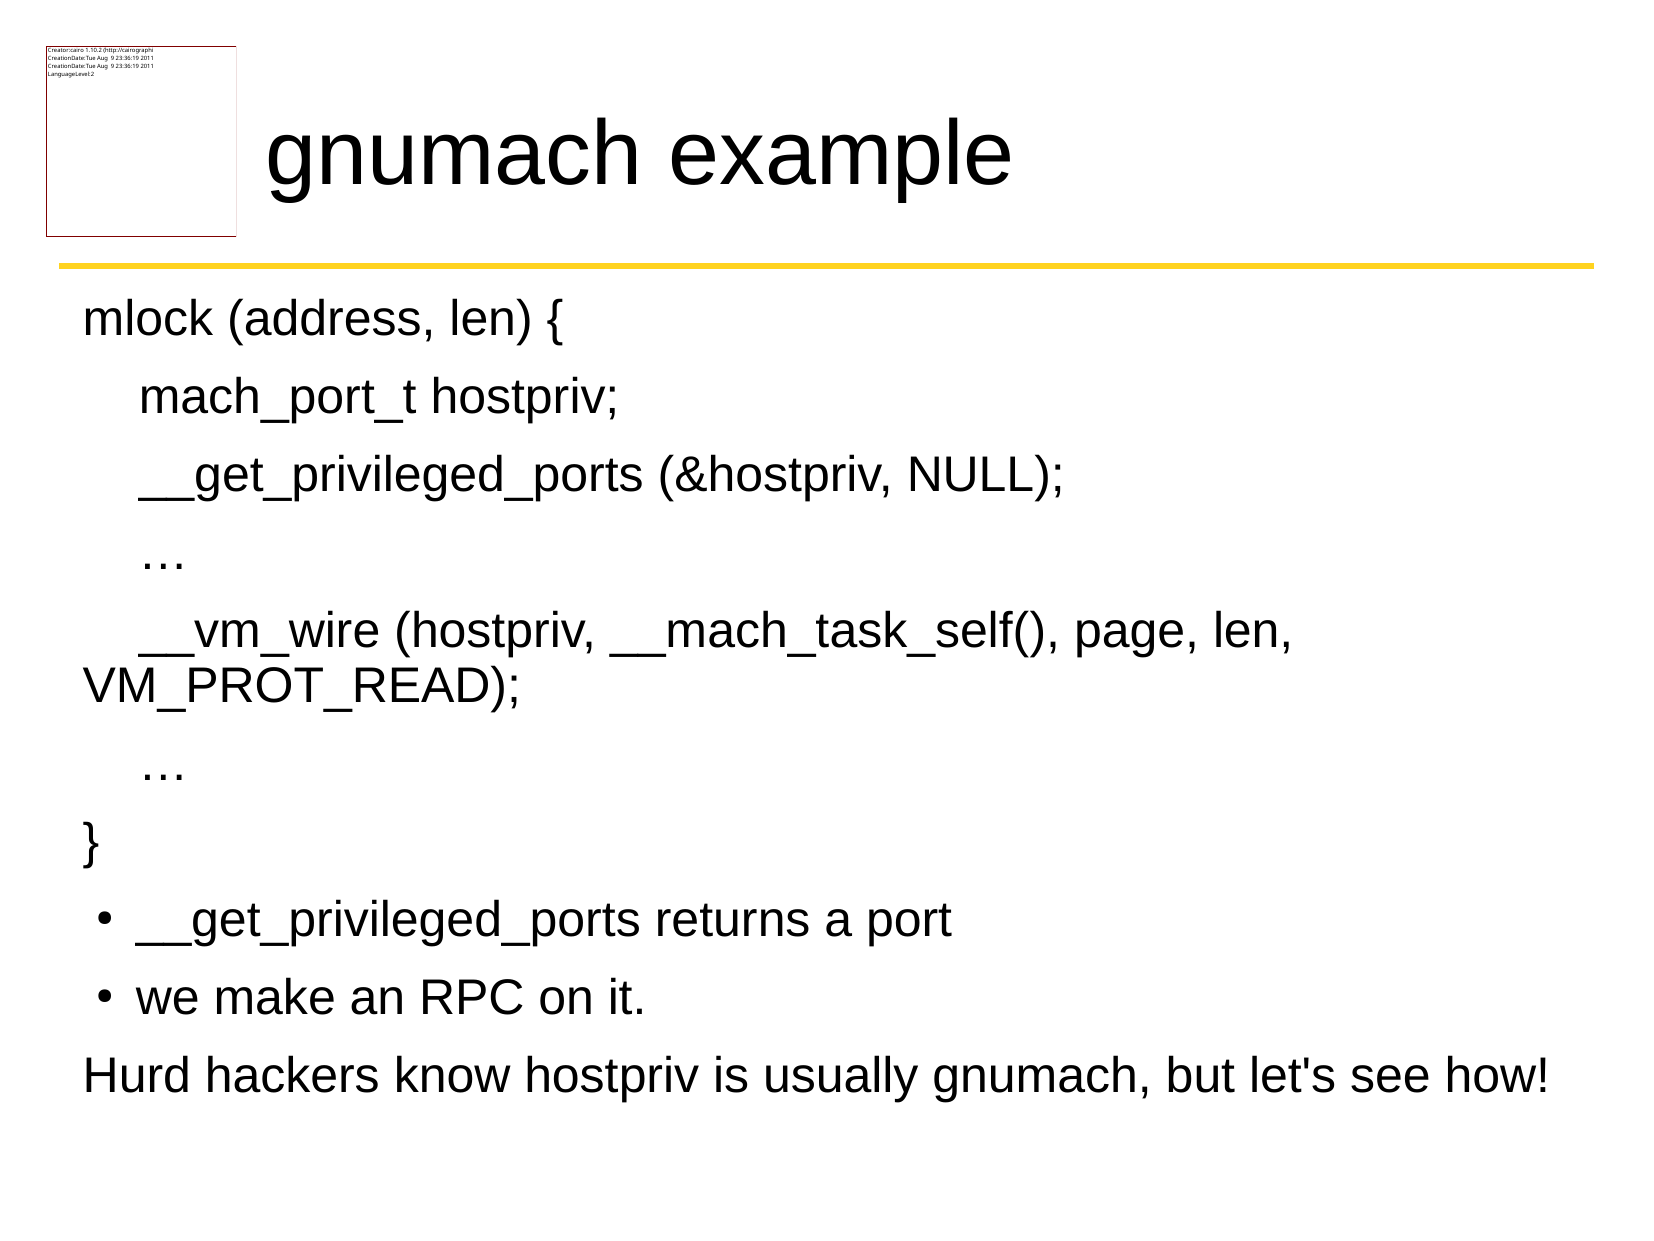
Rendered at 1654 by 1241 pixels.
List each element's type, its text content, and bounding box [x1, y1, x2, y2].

list mlock (address, len) { mach_port_t hostpriv; __get_privileged_ports (&hostpriv, NULL); … __vm_wire (hostpriv, __mach_task_self(), page, len, VM_PROT_READ); … } __get_privileged_ports returns a port we make an RPC on it. Hurd hackers know hostpriv is usually gnumach, but let's see how! [82, 290, 1571, 1152]
title gnumach example [265, 49, 1571, 257]
